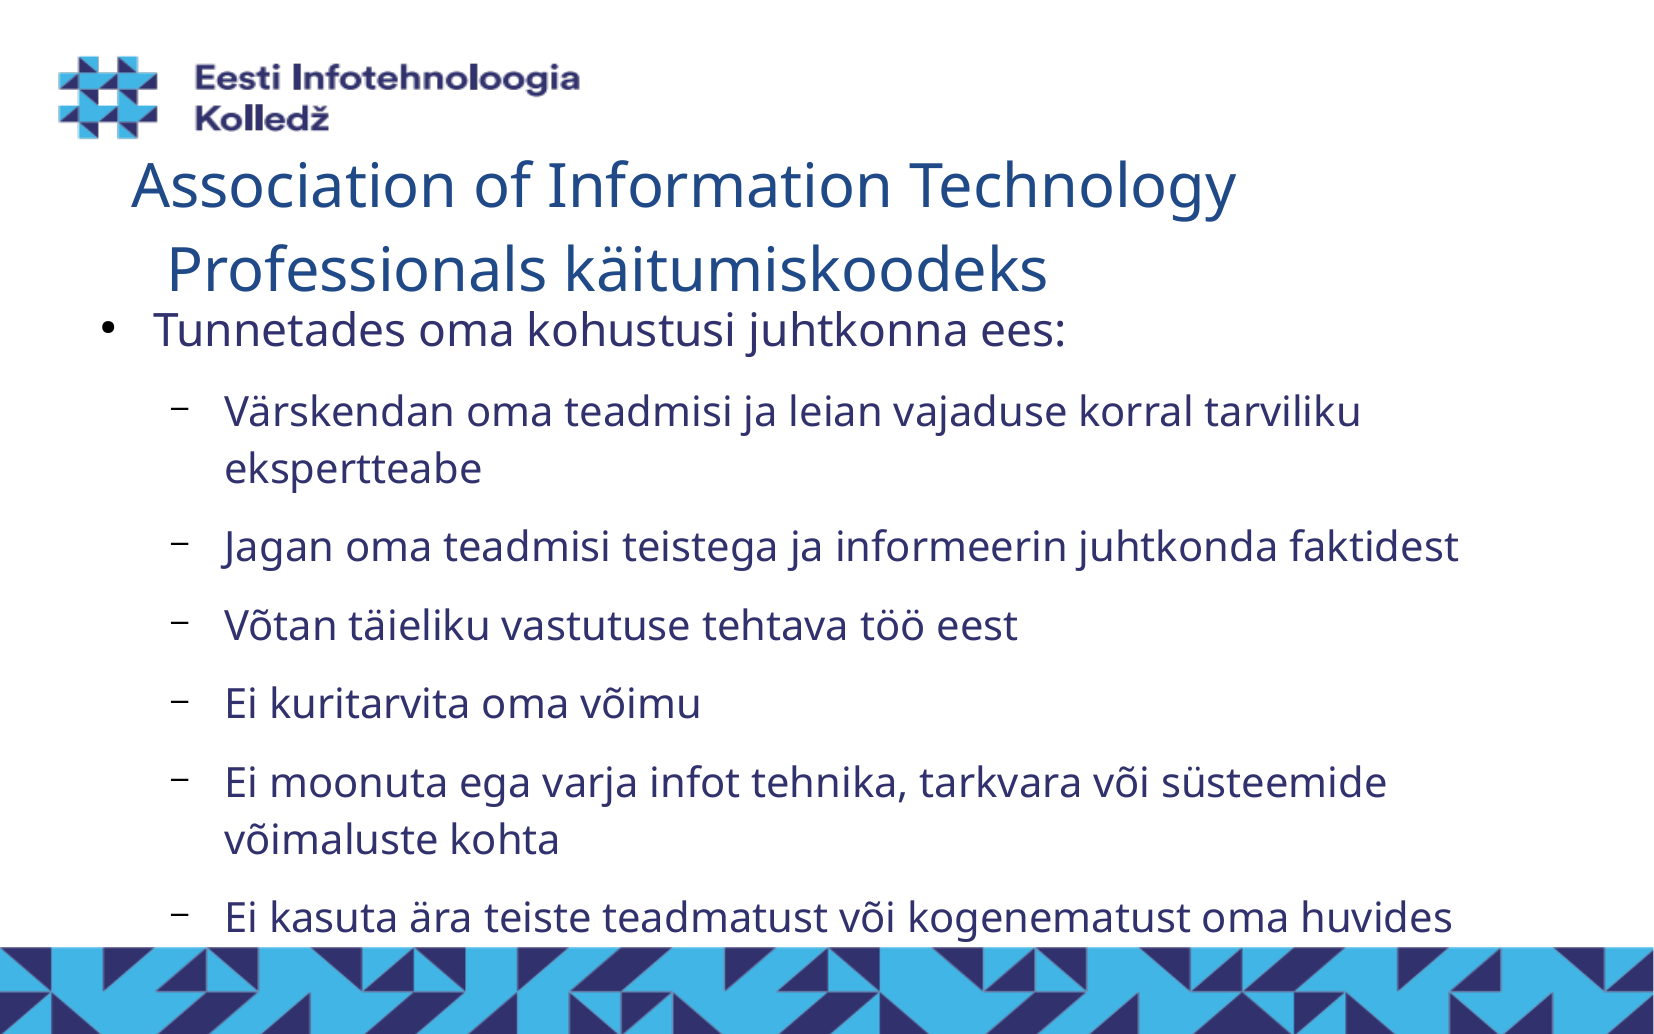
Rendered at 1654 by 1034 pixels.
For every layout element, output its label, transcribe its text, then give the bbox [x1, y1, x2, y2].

title Association of Information Technology Professionals käitumiskoodeks [131, 108, 1543, 296]
list Tunnetades oma kohustusi juhtkonna ees: Värskendan oma teadmisi ja leian vajaduse korral tarviliku ekspertteabe Jagan oma teadmisi teistega ja informeerin juhtkonda faktidest Võtan täieliku vastutuse tehtava töö eest Ei kuritarvita oma võimu Ei moonuta ega varja infot tehnika, tarkvara või süsteemide võimaluste kohta Ei kasuta ära teiste teadmatust või kogenematust oma huvides [82, 296, 1573, 1034]
